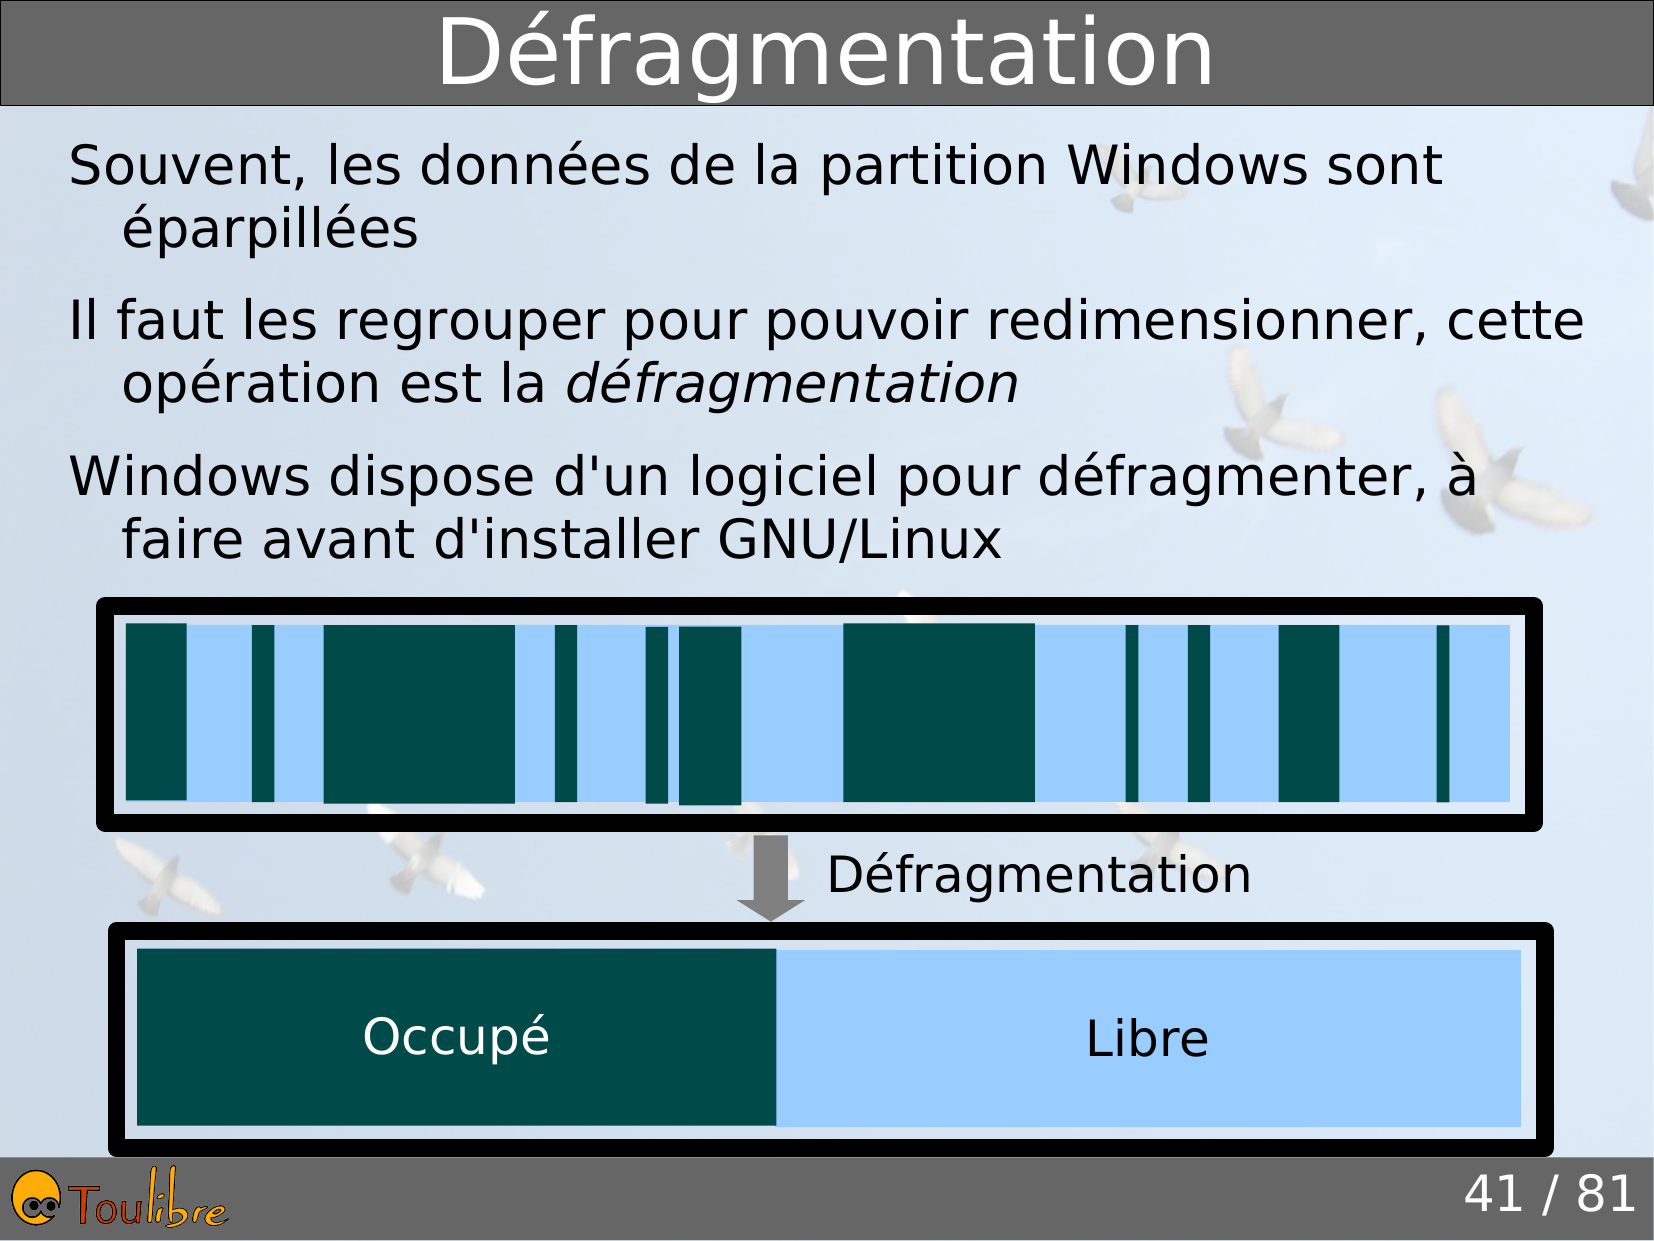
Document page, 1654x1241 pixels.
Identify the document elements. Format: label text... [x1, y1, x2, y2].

text_box Défragmentation [811, 838, 1284, 912]
list Souvent, les données de la partition Windows sont éparpillées Il faut les regrouper pour pouvoir redimensionner, cette opération est la défragmentation Windows dispose d'un logiciel pour défragmenter, à faire avant d'installer GNU/Linux [51, 133, 1612, 572]
text_box Occupé [137, 948, 777, 1126]
text_box Libre [774, 950, 1521, 1128]
text_box [125, 623, 1510, 806]
picture [11, 1165, 229, 1228]
title Défragmentation [0, 0, 1654, 107]
text_box [736, 835, 806, 922]
